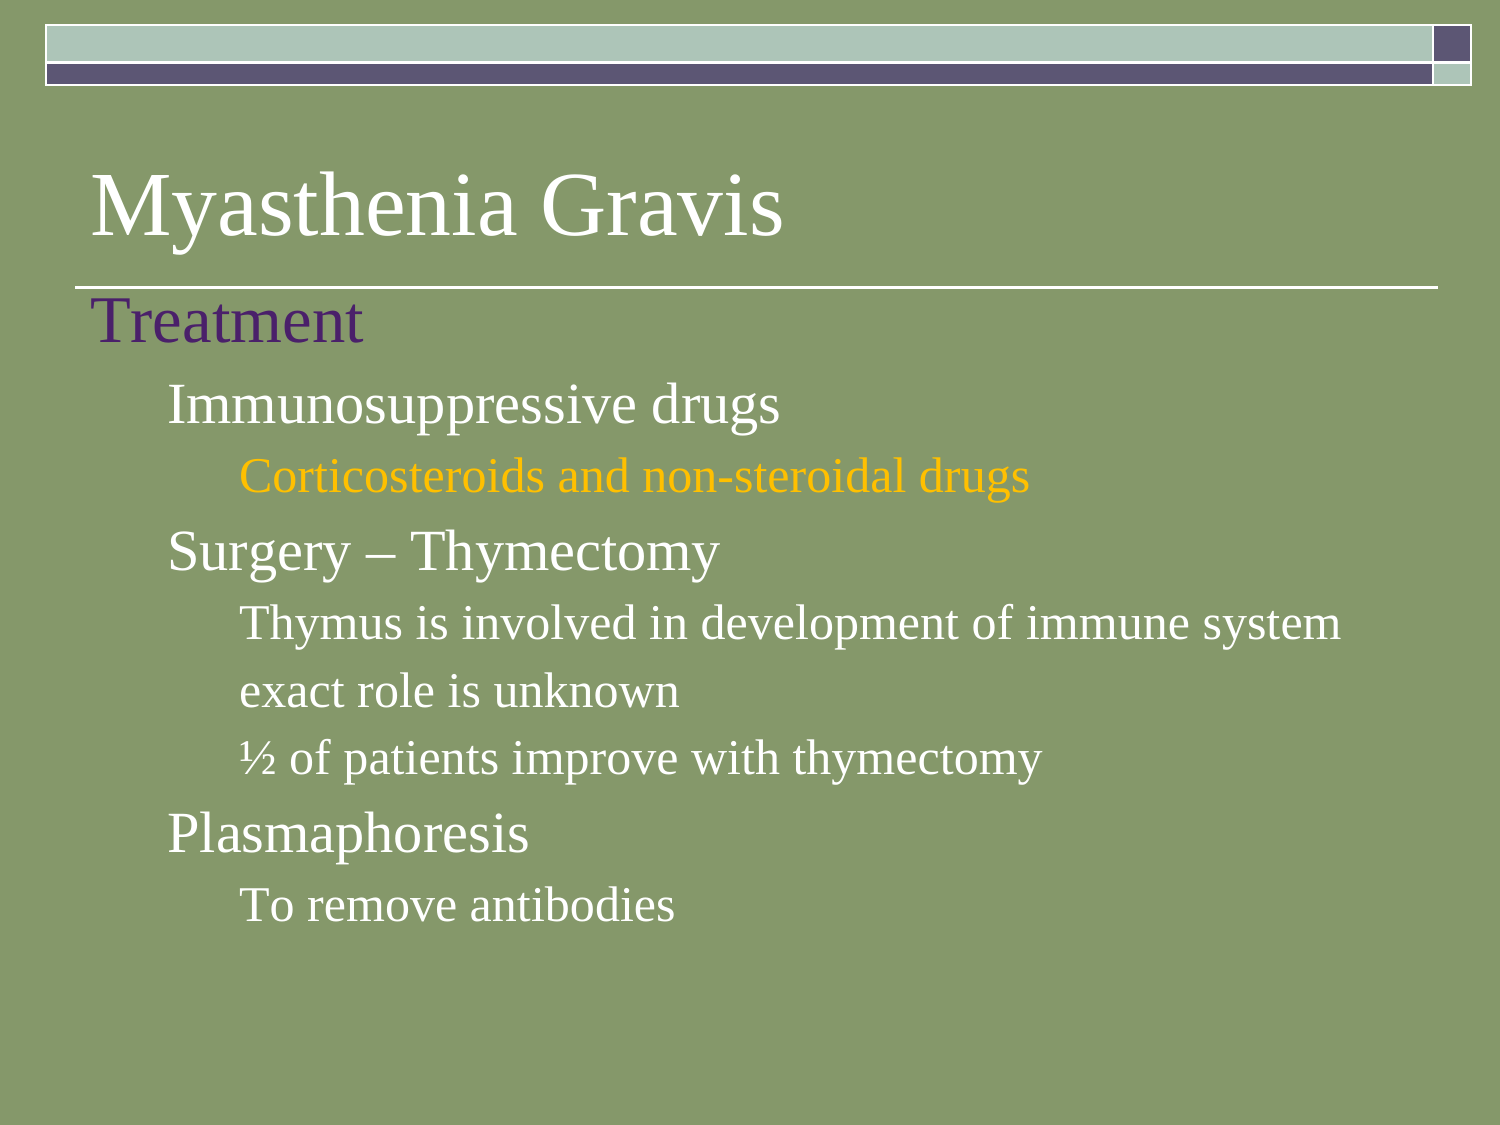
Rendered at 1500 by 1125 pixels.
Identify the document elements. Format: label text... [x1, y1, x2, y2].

list Treatment Immunosuppressive drugs Corticosteroids and non-steroidal drugs Surgery – Thymectomy Thymus is involved in development of immune system exact role is unknown ½ of patients improve with thymectomy Plasmaphoresis To remove antibodies [74, 275, 1475, 1101]
title Myasthenia Gravis [75, 87, 1426, 263]
